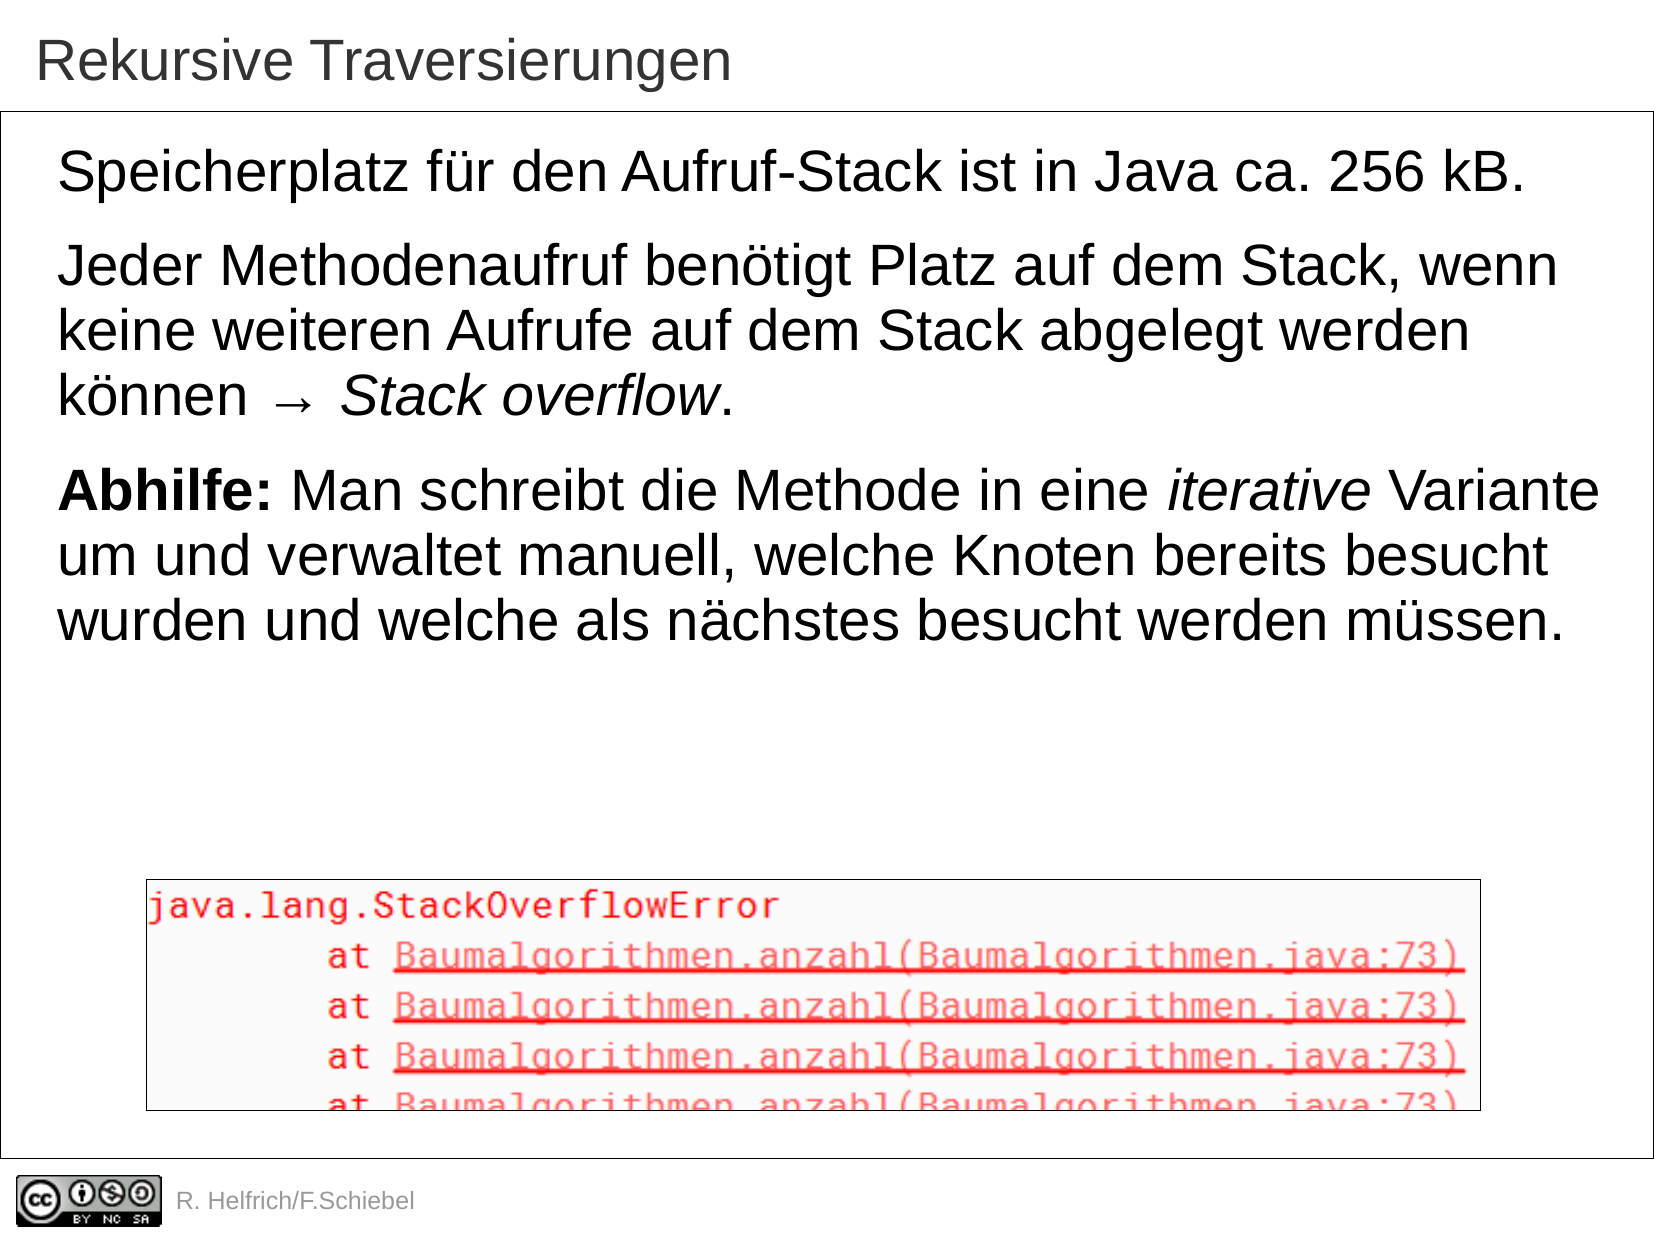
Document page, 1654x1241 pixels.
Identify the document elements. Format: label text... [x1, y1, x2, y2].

title Rekursive Traversierungen [35, 22, 1636, 100]
picture [16, 1175, 162, 1227]
list Speicherplatz für den Aufruf-Stack ist in Java ca. 256 kB. Jeder Methodenaufruf benötigt Platz auf dem Stack, wenn keine weiteren Aufrufe auf dem Stack abgelegt werden können → Stack overflow. Abhilfe: Man schreibt die Methode in eine iterative Variante um und verwaltet manuell, welche Knoten bereits besucht wurden und welche als nächstes besucht werden müssen. [57, 138, 1605, 698]
picture [146, 879, 1481, 1111]
